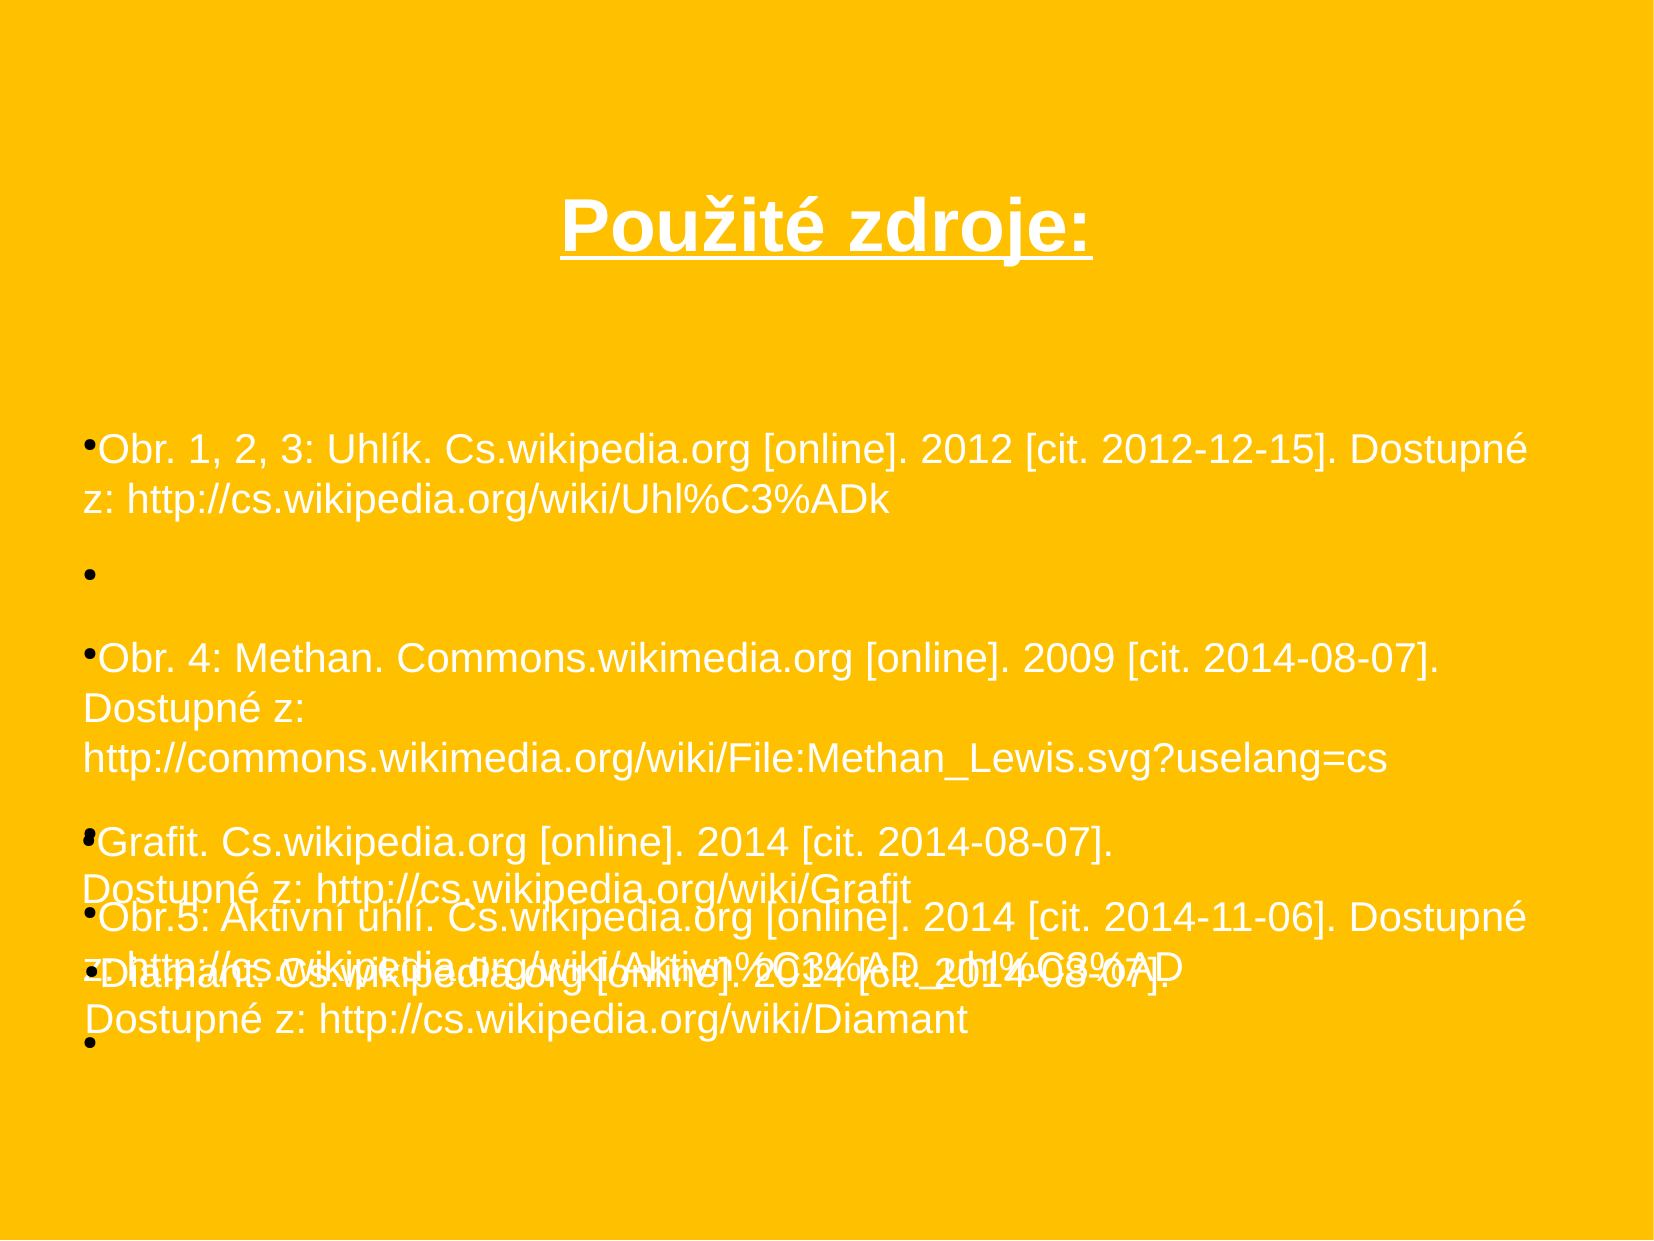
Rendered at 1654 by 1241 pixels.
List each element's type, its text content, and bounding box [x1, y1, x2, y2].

subtitle Obr. 1, 2, 3: Uhlík. Cs.wikipedia.org [online]. 2012 [cit. 2012-12-15]. Dostupné z: http://cs.wikipedia.org/wiki/Uhl%C3%ADk Obr. 4: Methan. Commons.wikimedia.org [online]. 2009 [cit. 2014-08-07]. Dostupné z: http://commons.wikimedia.org/wiki/File:Methan_Lewis.svg?uselang=cs Obr.5: Aktivní uhlí. Cs.wikipedia.org [online]. 2014 [cit. 2014-11-06]. Dostupné z: http://cs.wikipedia.org/wiki/Aktivn%C3%AD_uhl%C3%AD [82, 88, 1571, 908]
text_box Diamant. Cs.wikipedia.org [online]. 2014 [cit. 2014-08-07]. Dostupné z: http://cs.wikipedia.org/wiki/Diamant [69, 895, 1270, 1051]
text_box Grafit. Cs.wikipedia.org [online]. 2014 [cit. 2014-08-07]. Dostupné z: http://cs.wikipedia.org/wiki/Grafit [66, 765, 1220, 921]
